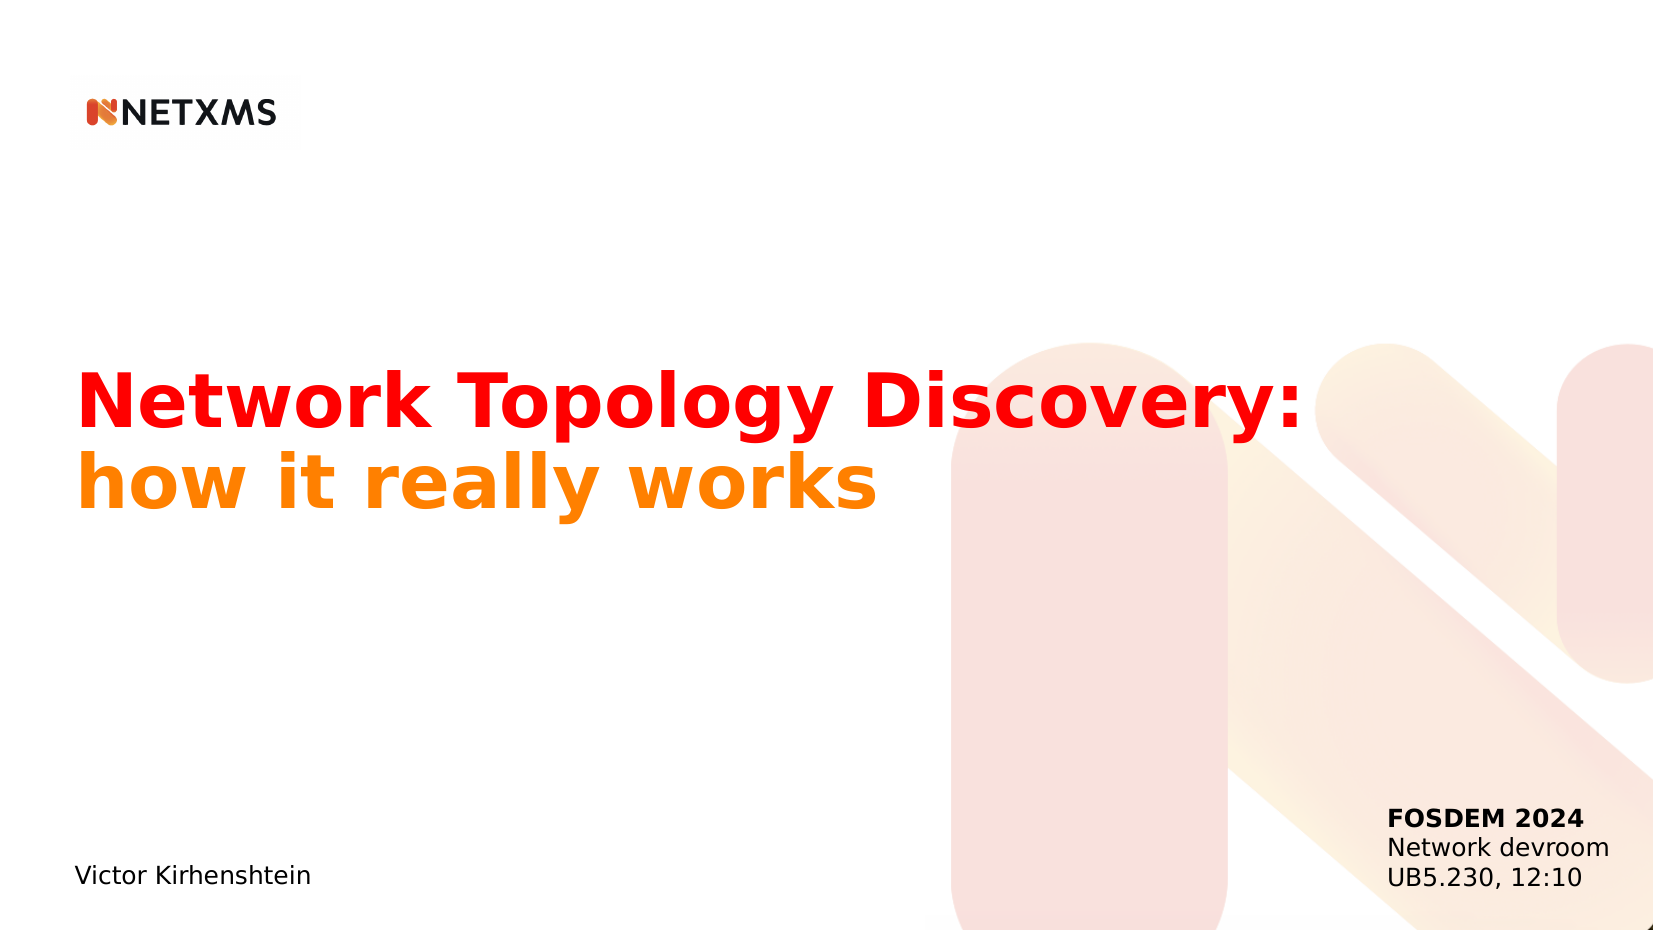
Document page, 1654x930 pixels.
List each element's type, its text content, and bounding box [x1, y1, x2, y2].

picture [925, 327, 1653, 930]
picture [70, 75, 301, 151]
text_box FOSDEM 2024 Network devroom UB5.230, 12:10 [1387, 825, 1651, 873]
title Network Topology Discovery: how it really works [75, 362, 1563, 526]
text_box Victor Kirhenshtein [74, 852, 338, 901]
